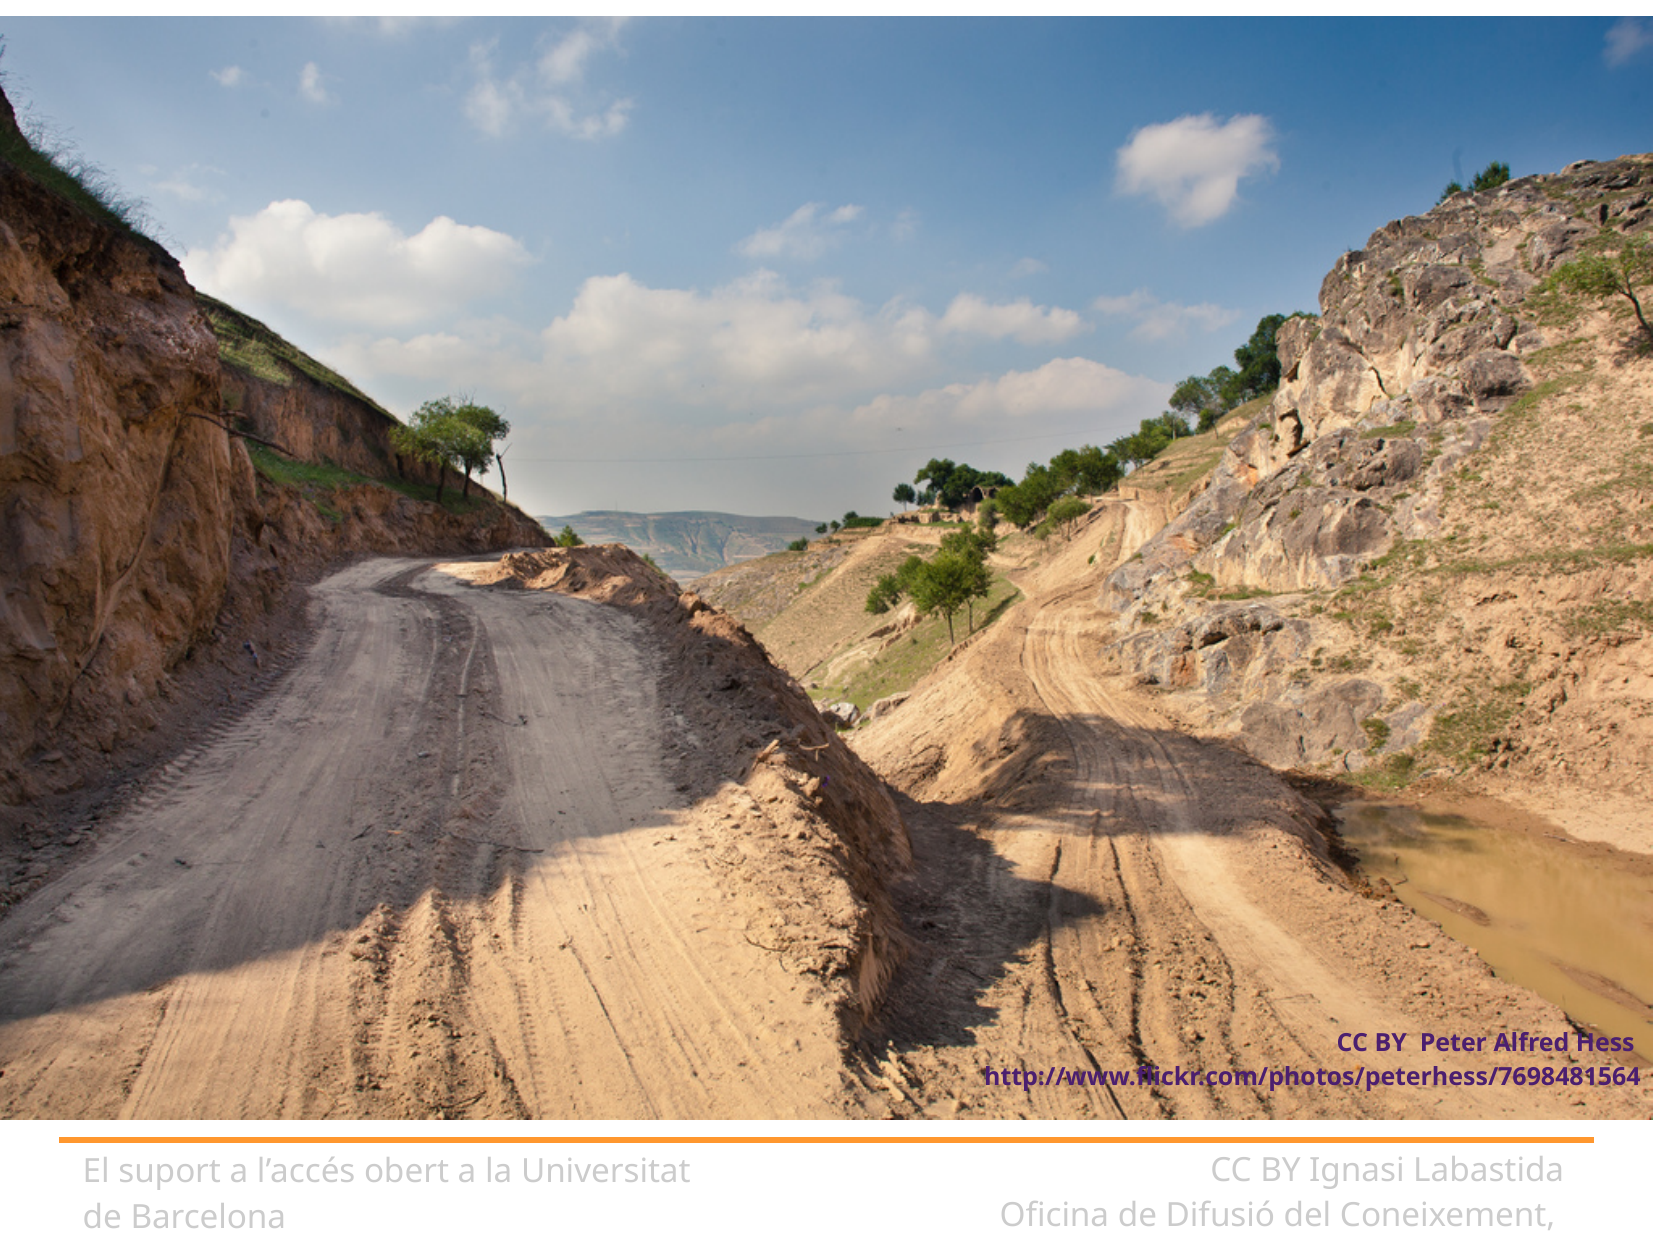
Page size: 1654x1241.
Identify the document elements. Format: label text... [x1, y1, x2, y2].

title CC BY Peter Alfred Hess http://www.flickr.com/photos/peterhess/7698481564 [153, 1019, 1642, 1099]
picture [0, 16, 1653, 1120]
